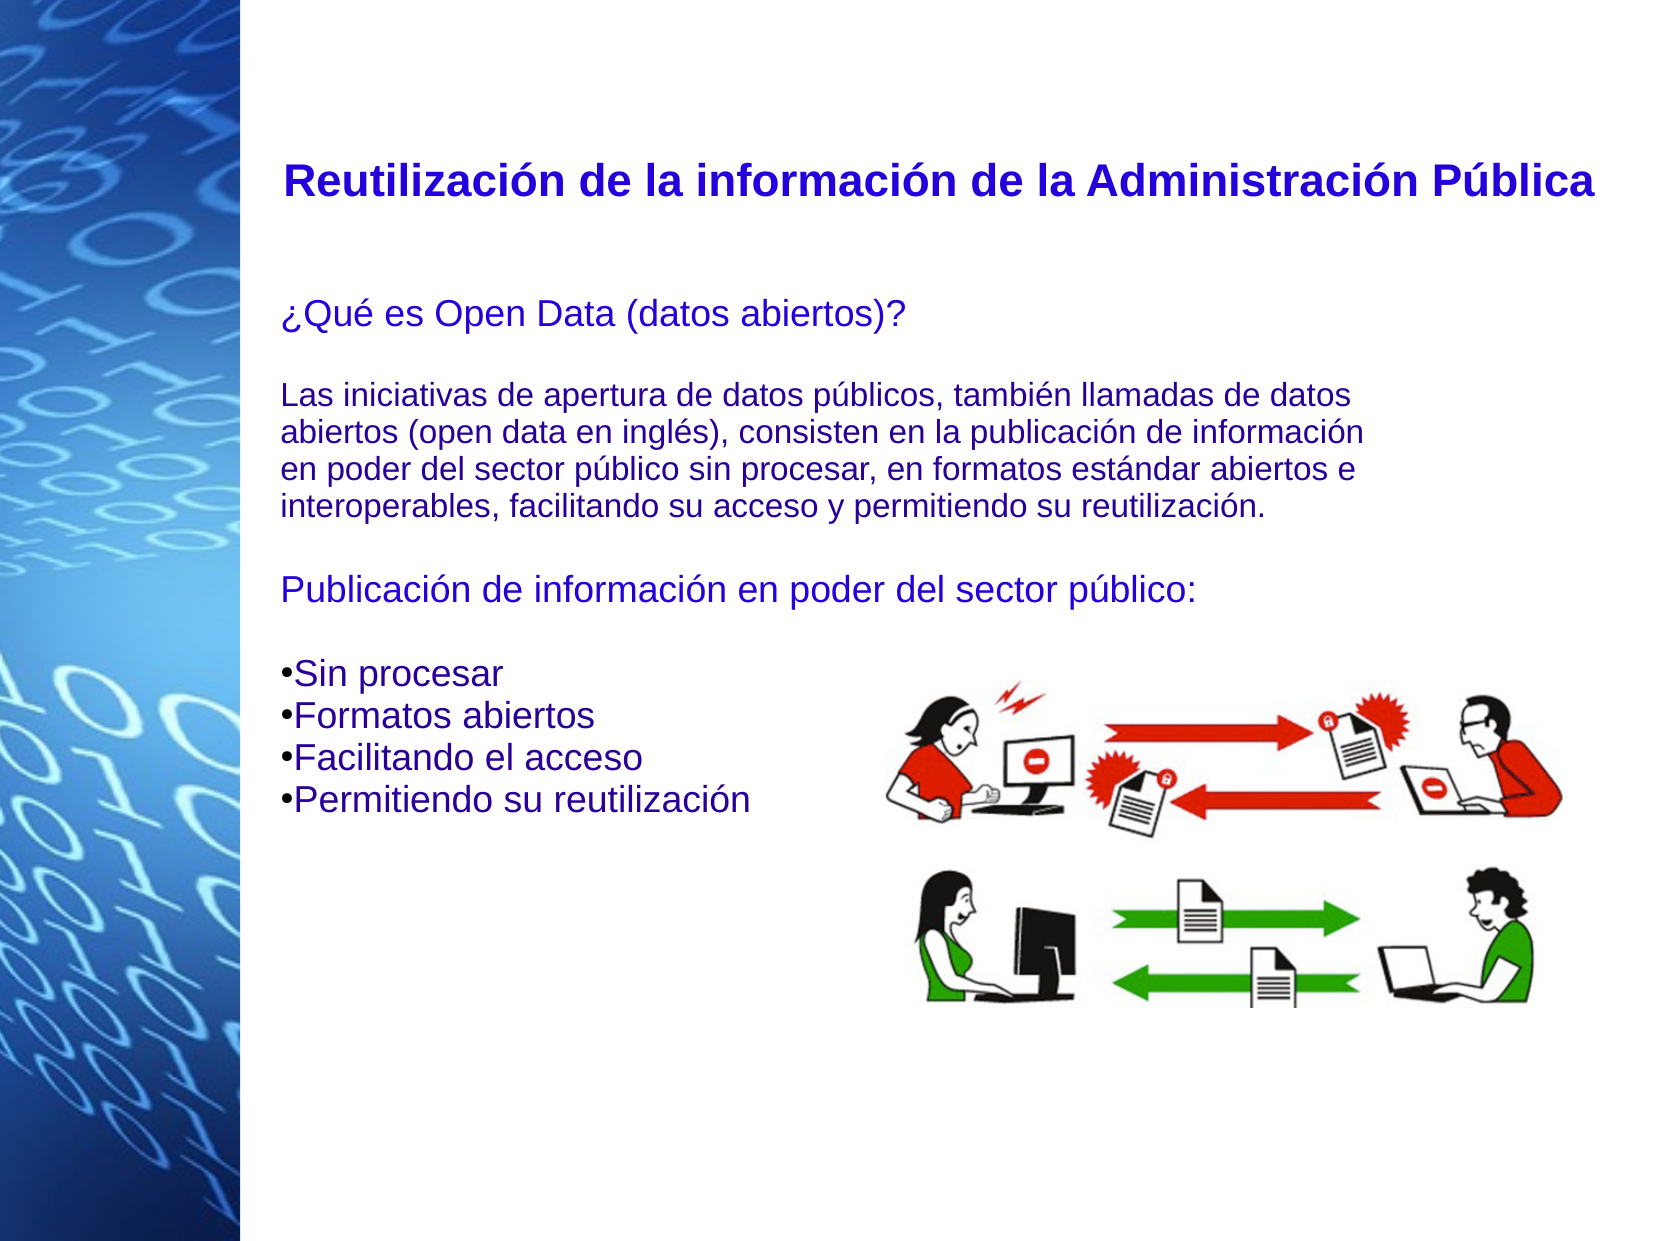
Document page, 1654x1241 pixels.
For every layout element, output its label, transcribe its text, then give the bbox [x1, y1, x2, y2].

text_box ¿Qué es Open Data (datos abiertos)? Las iniciativas de apertura de datos públicos, también llamadas de datos abiertos (open data en inglés), consisten en la publicación de información en poder del sector público sin procesar, en formatos estándar abiertos e interoperables, facilitando su acceso y permitiendo su reutilización. [265, 284, 1418, 533]
text_box Publicación de información en poder del sector público: Sin procesar Formatos abiertos Facilitando el acceso Permitiendo su reutilización [265, 561, 1418, 889]
text_box Reutilización de la información de la Administración Pública [268, 147, 1611, 215]
picture [885, 679, 1565, 1008]
picture [0, 0, 241, 1241]
